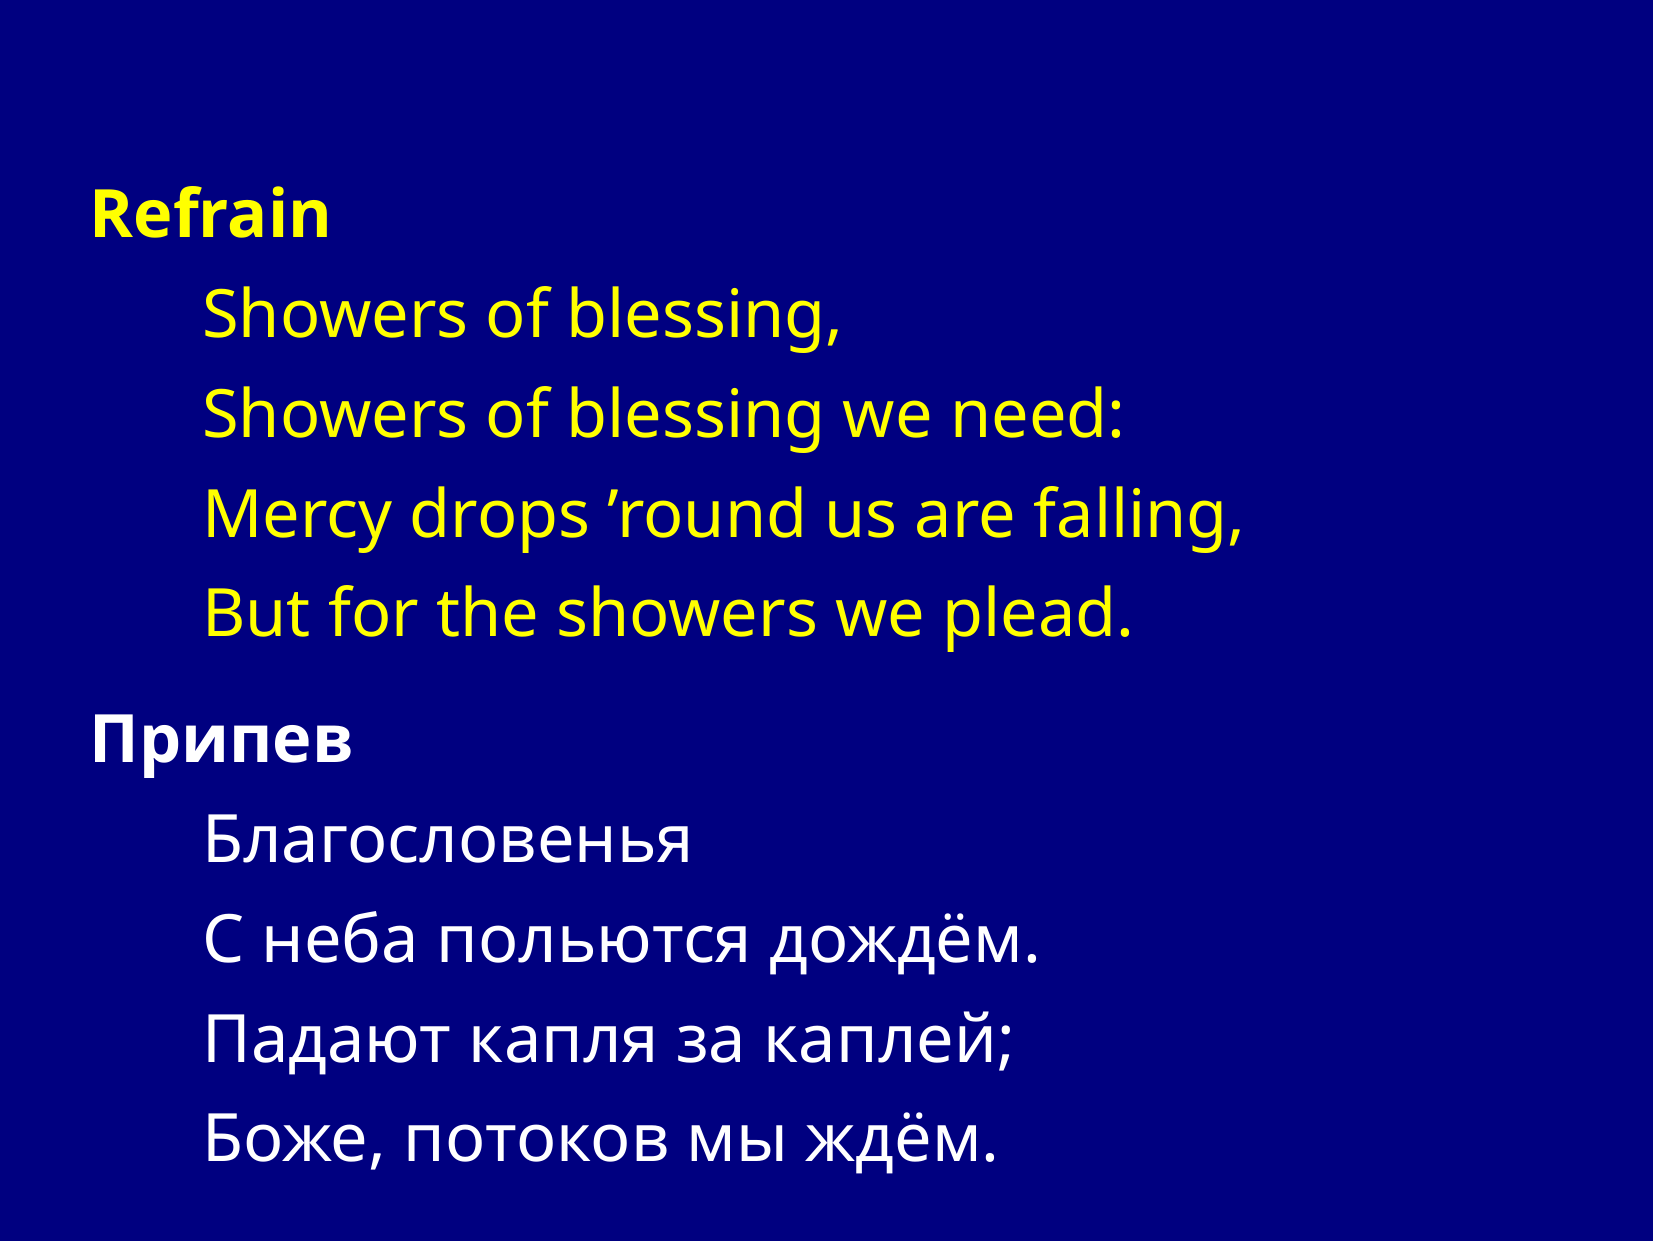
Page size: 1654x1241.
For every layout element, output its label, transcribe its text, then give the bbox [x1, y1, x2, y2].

text_box Refrain Showers of blessing, Showers of blessing we need: Mercy drops ’round us are falling, But for the showers we plead. [75, 150, 1576, 638]
text_box Припев Благословенья С неба польются дождём. Падают капля за каплей; Боже, потоков мы ждём. [75, 675, 1576, 1163]
